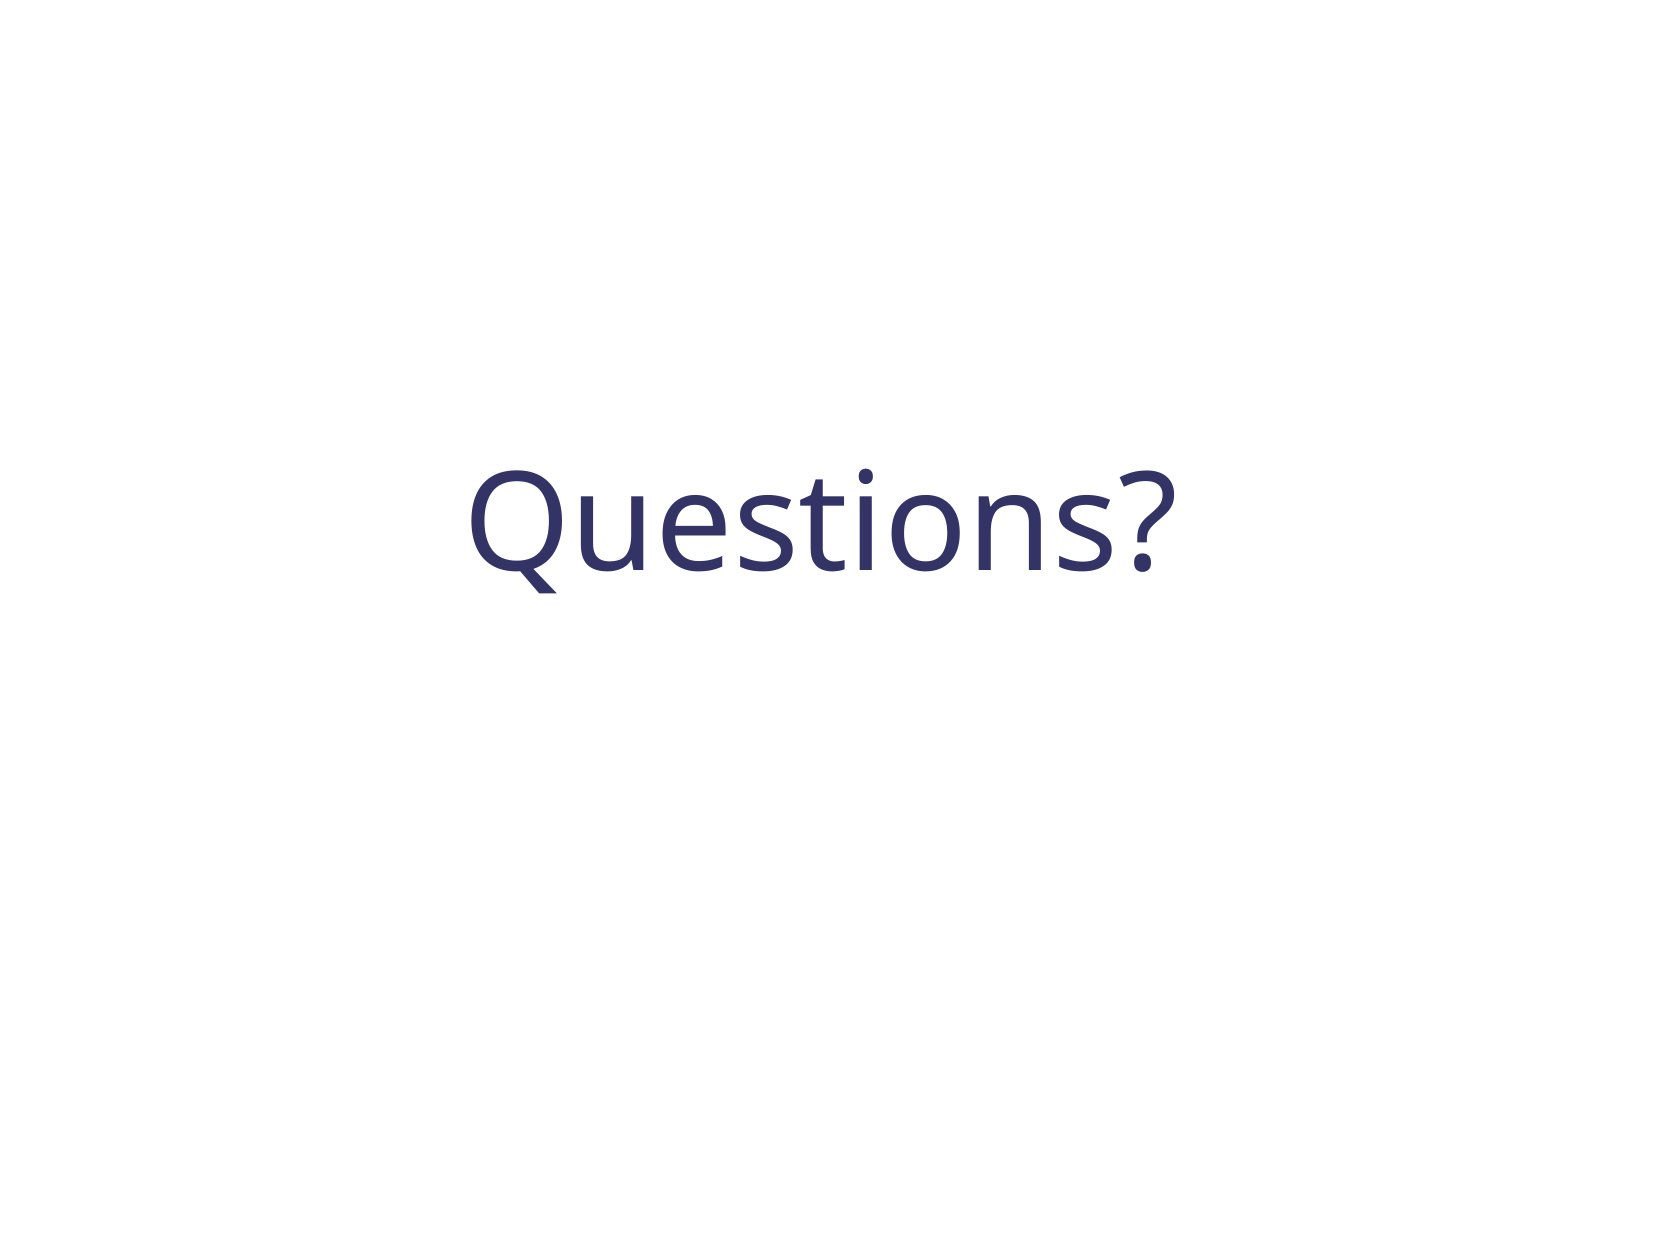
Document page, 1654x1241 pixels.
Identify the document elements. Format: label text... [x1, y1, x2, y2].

title Questions? [76, 413, 1565, 621]
